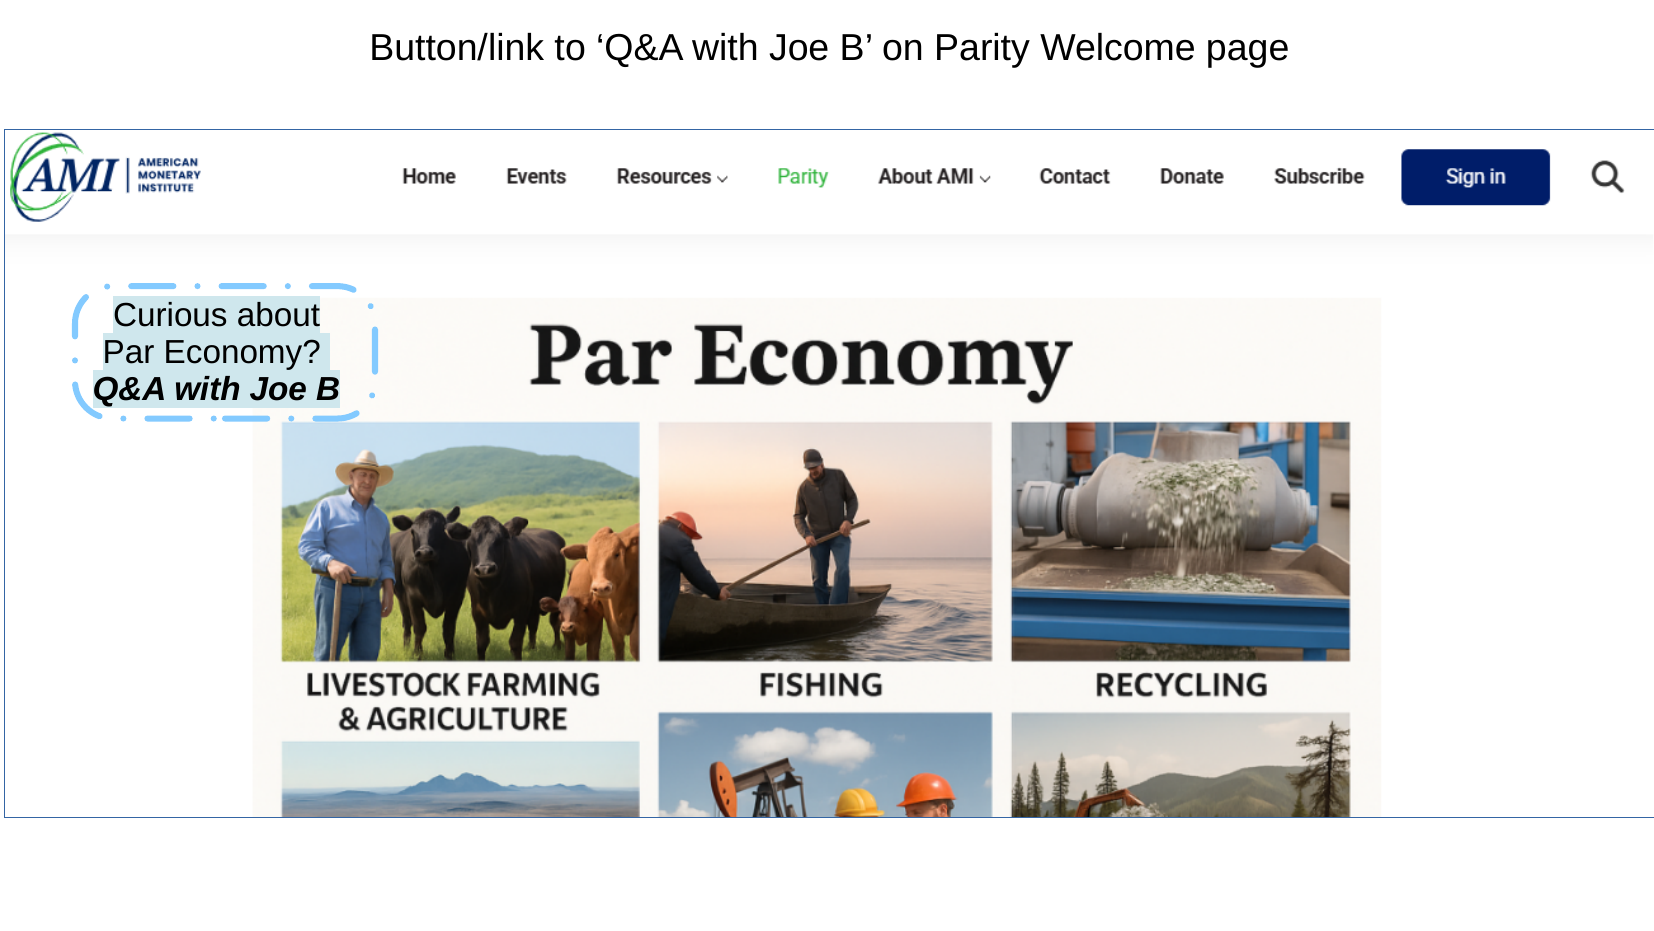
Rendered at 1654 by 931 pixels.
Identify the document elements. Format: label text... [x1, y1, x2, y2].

text_box Curious about Par Economy? Q&A with Joe B [75, 286, 376, 419]
text_box Button/link to ‘Q&A with Joe B’ on Parity Welcome page [354, 18, 1305, 76]
picture [4, 129, 1654, 818]
